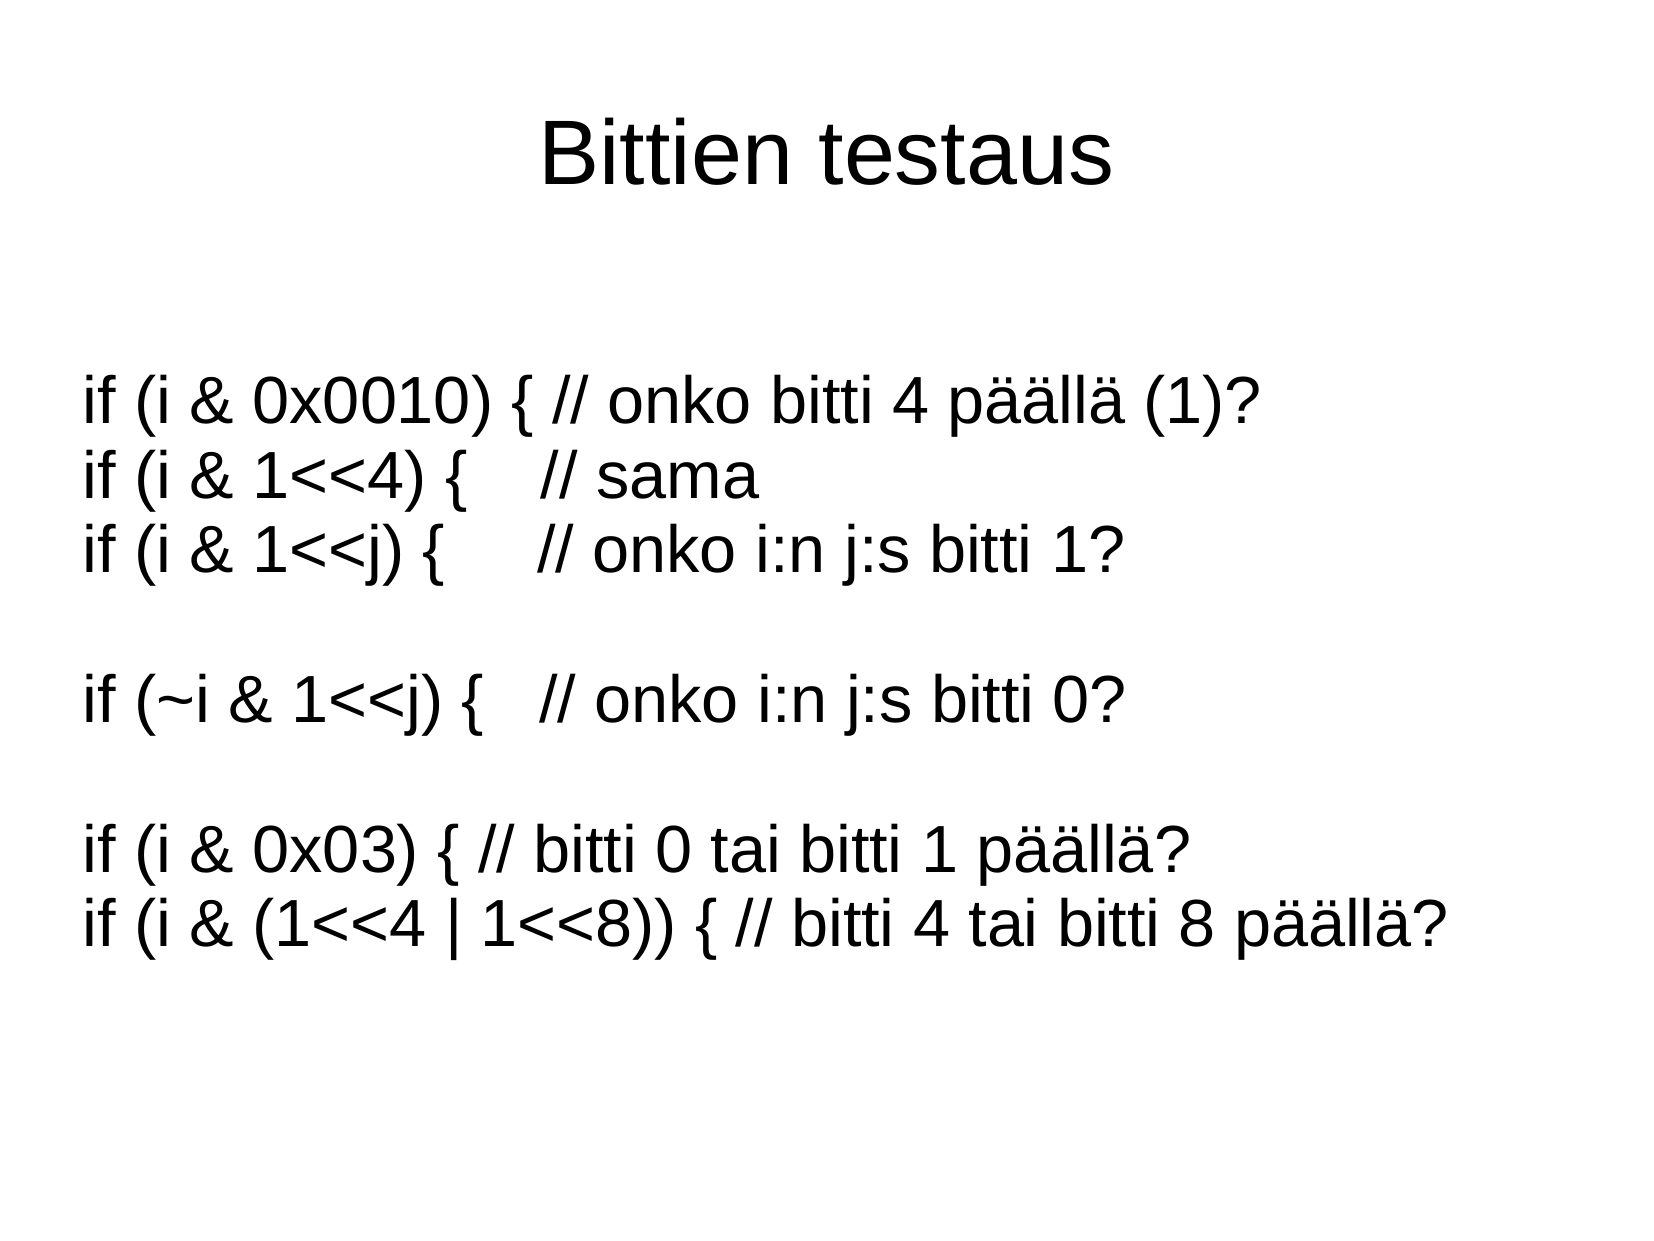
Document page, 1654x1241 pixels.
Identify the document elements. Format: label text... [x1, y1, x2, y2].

title Bittien testaus [82, 56, 1571, 250]
subtitle if (i & 0x0010) { // onko bitti 4 päällä (1)? if (i & 1<<4) { // sama if (i & 1<<j) { // onko i:n j:s bitti 1? if (~i & 1<<j) { // onko i:n j:s bitti 0? if (i & 0x03) { // bitti 0 tai bitti 1 päällä? if (i & (1<<4 | 1<<8)) { // bitti 4 tai bitti 8 päällä? [82, 288, 1571, 1111]
